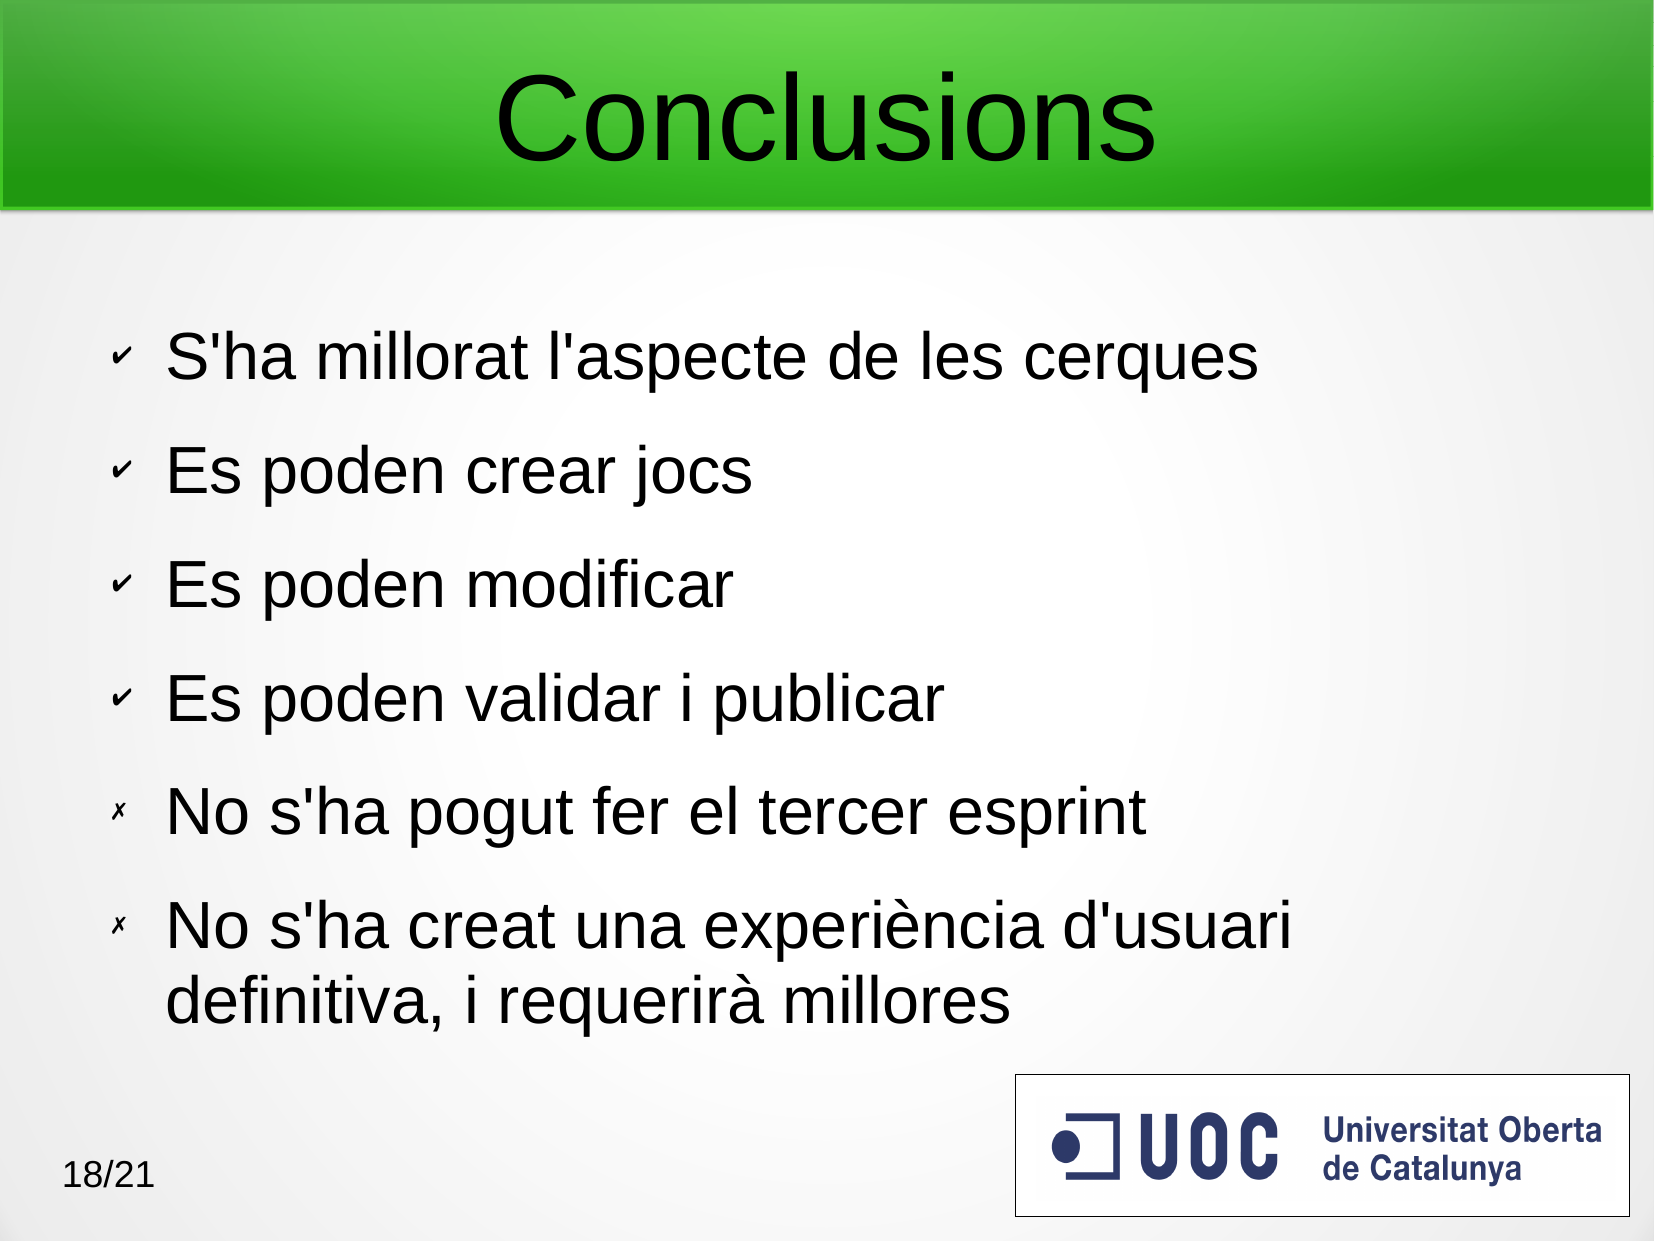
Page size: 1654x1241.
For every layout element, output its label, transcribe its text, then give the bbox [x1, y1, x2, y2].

text_box <número>/21 [47, 1145, 1015, 1217]
title Conclusions [82, 47, 1571, 189]
picture [1036, 1096, 1616, 1201]
text_box [1015, 1074, 1630, 1217]
list S'ha millorat l'aspecte de les cerques Es poden crear jocs Es poden modificar Es poden validar i publicar No s'ha pogut fer el tercer esprint No s'ha creat una experiència d'usuari definitiva, i requerirà millores [94, 318, 1430, 1071]
